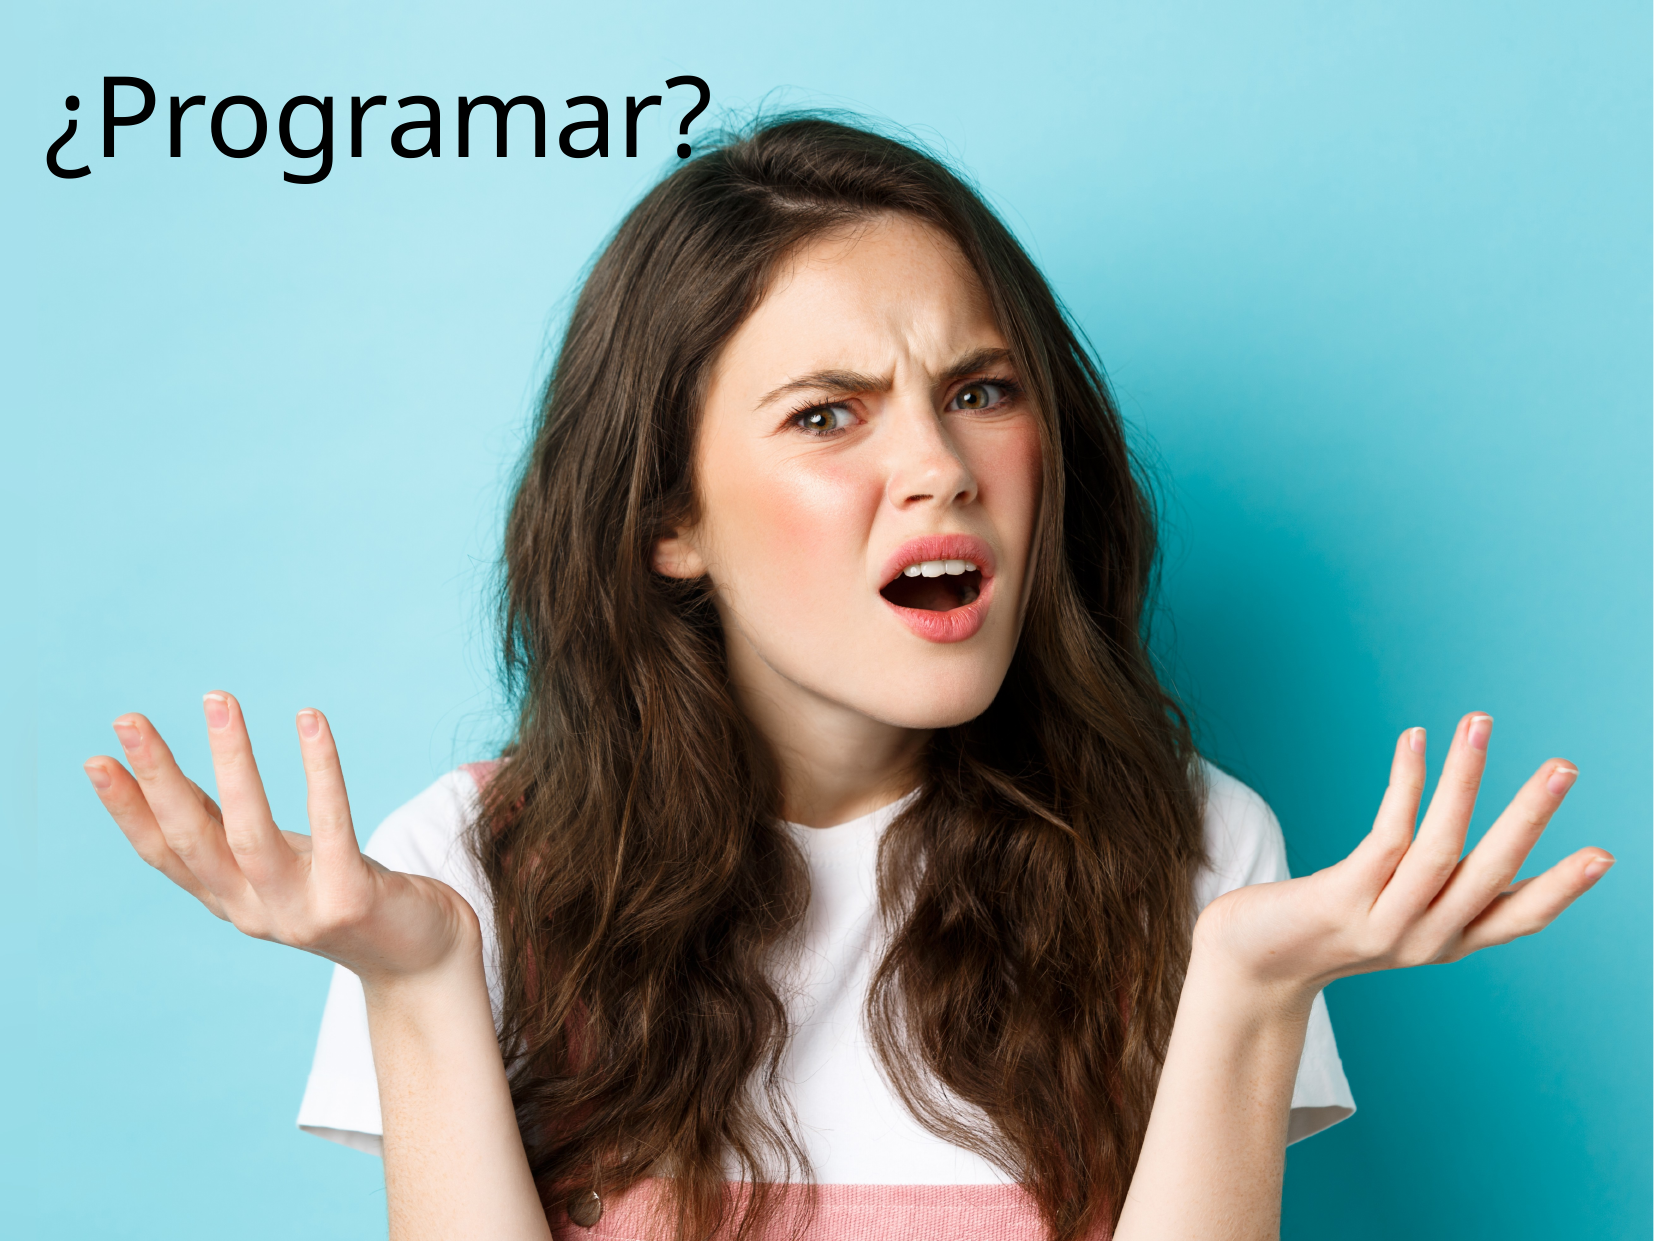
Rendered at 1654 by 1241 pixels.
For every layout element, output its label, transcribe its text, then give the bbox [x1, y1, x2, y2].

picture [0, 0, 1654, 1241]
text_box ¿Programar? [29, 29, 758, 414]
